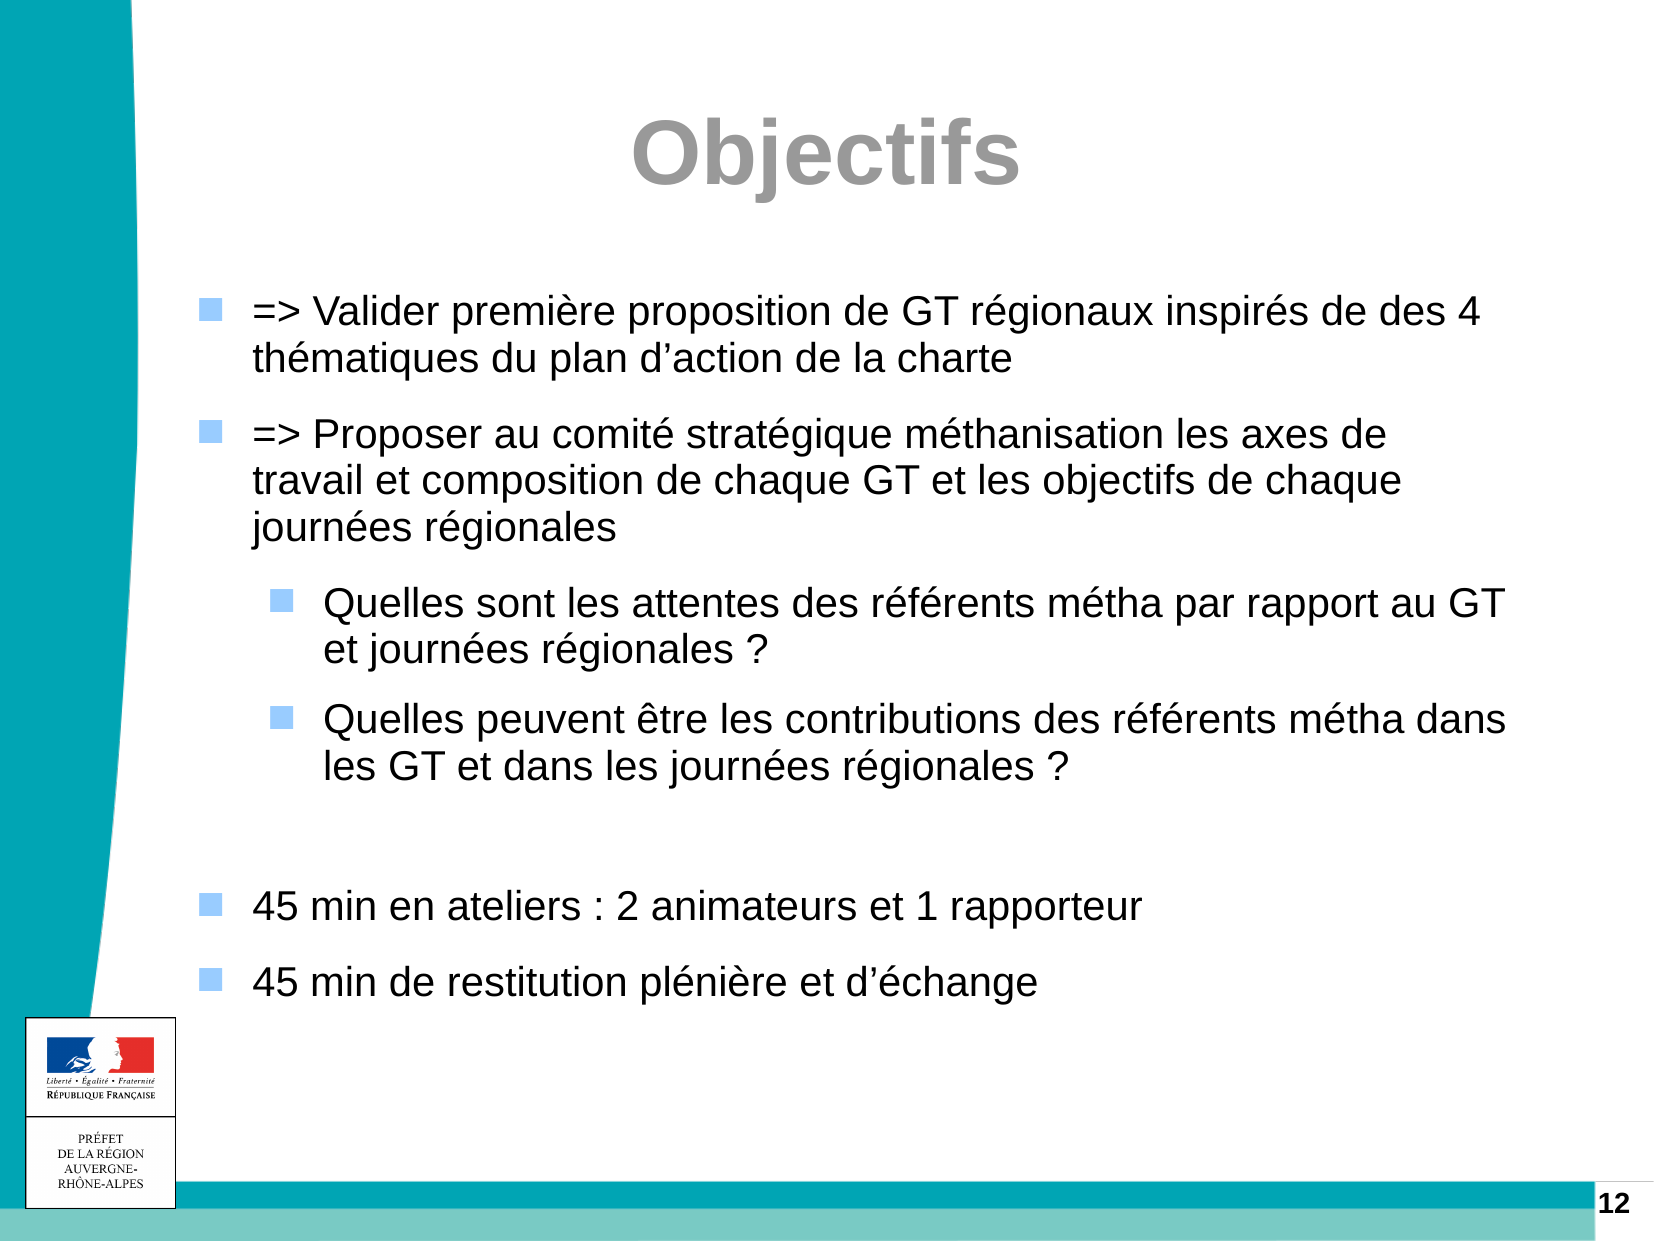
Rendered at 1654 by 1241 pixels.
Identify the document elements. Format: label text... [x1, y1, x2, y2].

title Objectifs [82, 49, 1571, 257]
picture [0, 0, 1654, 1241]
list => Valider première proposition de GT régionaux inspirés de des 4 thématiques du plan d’action de la charte => Proposer au comité stratégique méthanisation les axes de travail et composition de chaque GT et les objectifs de chaque journées régionales Quelles sont les attentes des référents métha par rapport au GT et journées régionales ? Quelles peuvent être les contributions des référents métha dans les GT et dans les journées régionales ? 45 min en ateliers : 2 animateurs et 1 rapporteur 45 min de restitution plénière et d’échange [181, 288, 1511, 1241]
